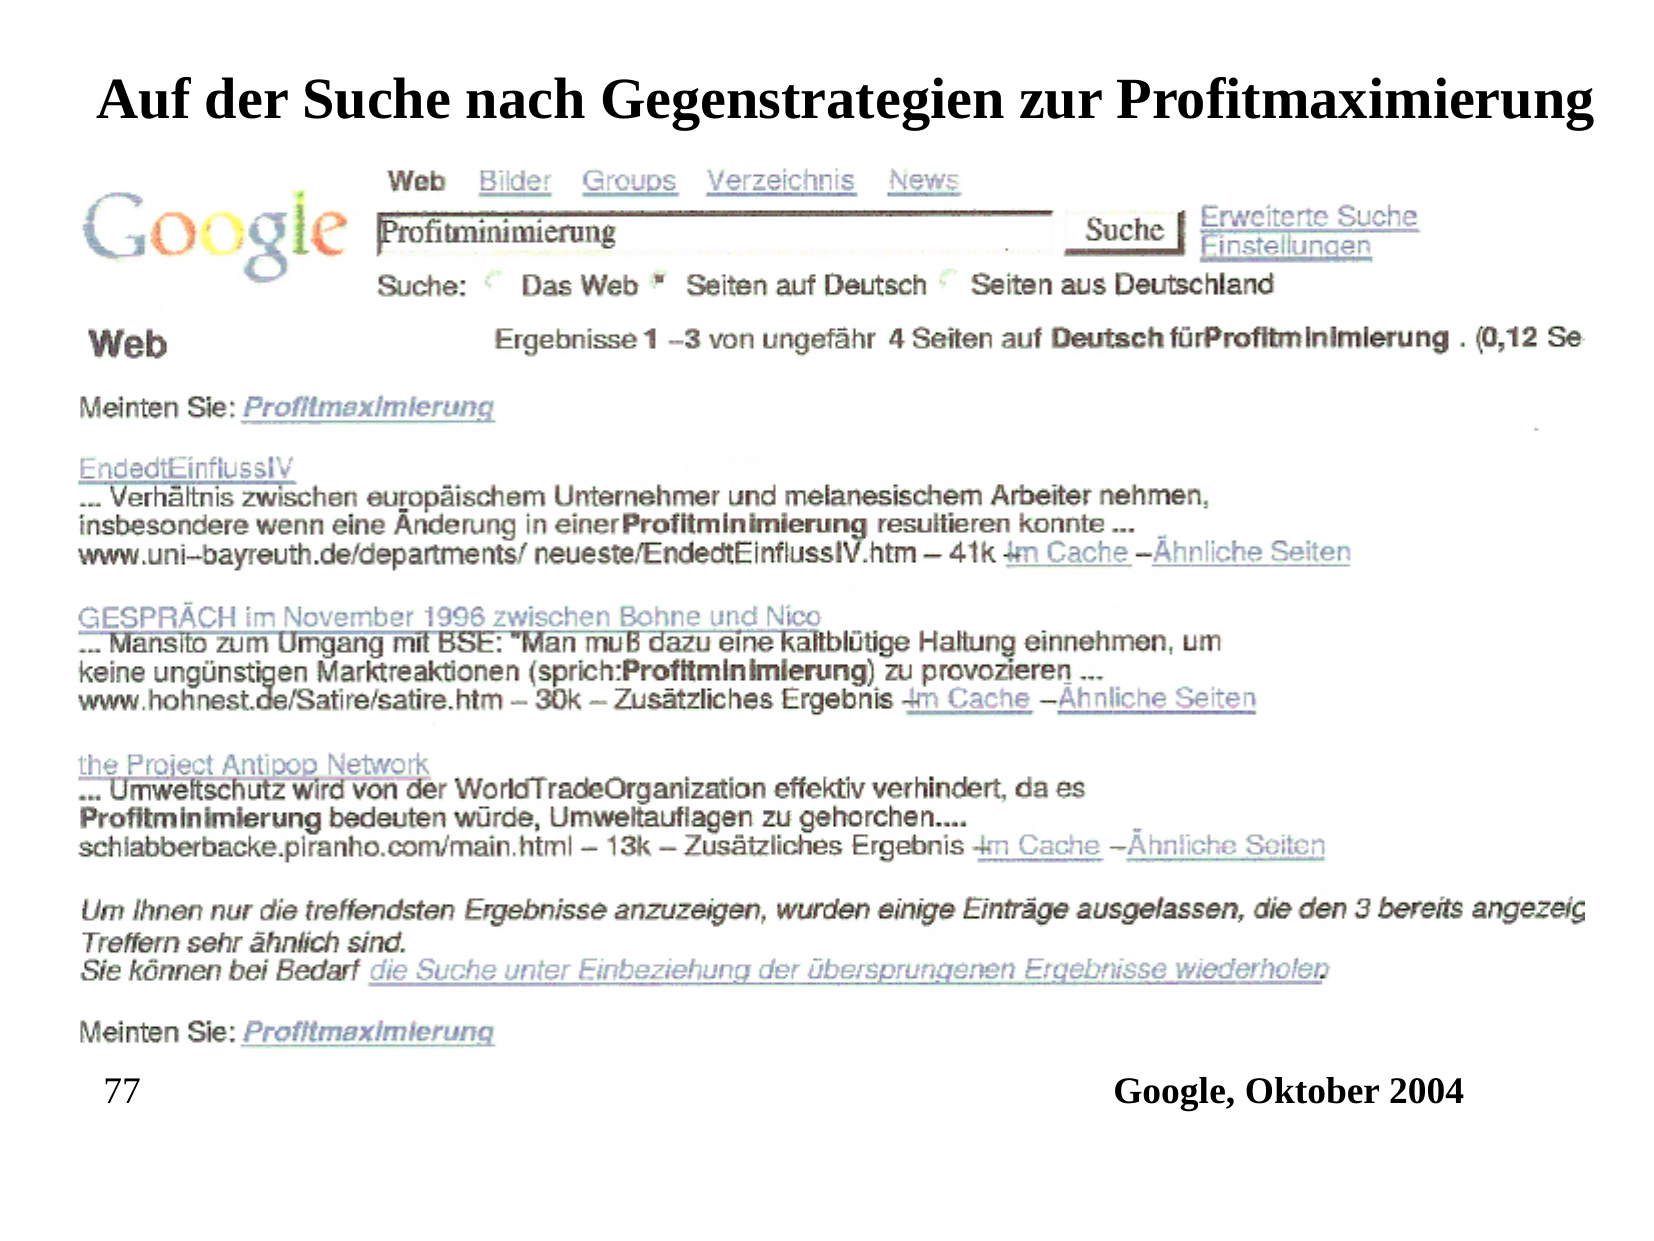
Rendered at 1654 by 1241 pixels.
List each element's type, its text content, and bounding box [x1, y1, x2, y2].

text_box Auf der Suche nach Gegenstrategien zur Profitmaximierung [81, 59, 1621, 204]
picture [69, 167, 1585, 1063]
text_box Google, Oktober 2004 [1098, 1062, 1483, 1120]
text_box <Foliennummer> [88, 1062, 402, 1120]
